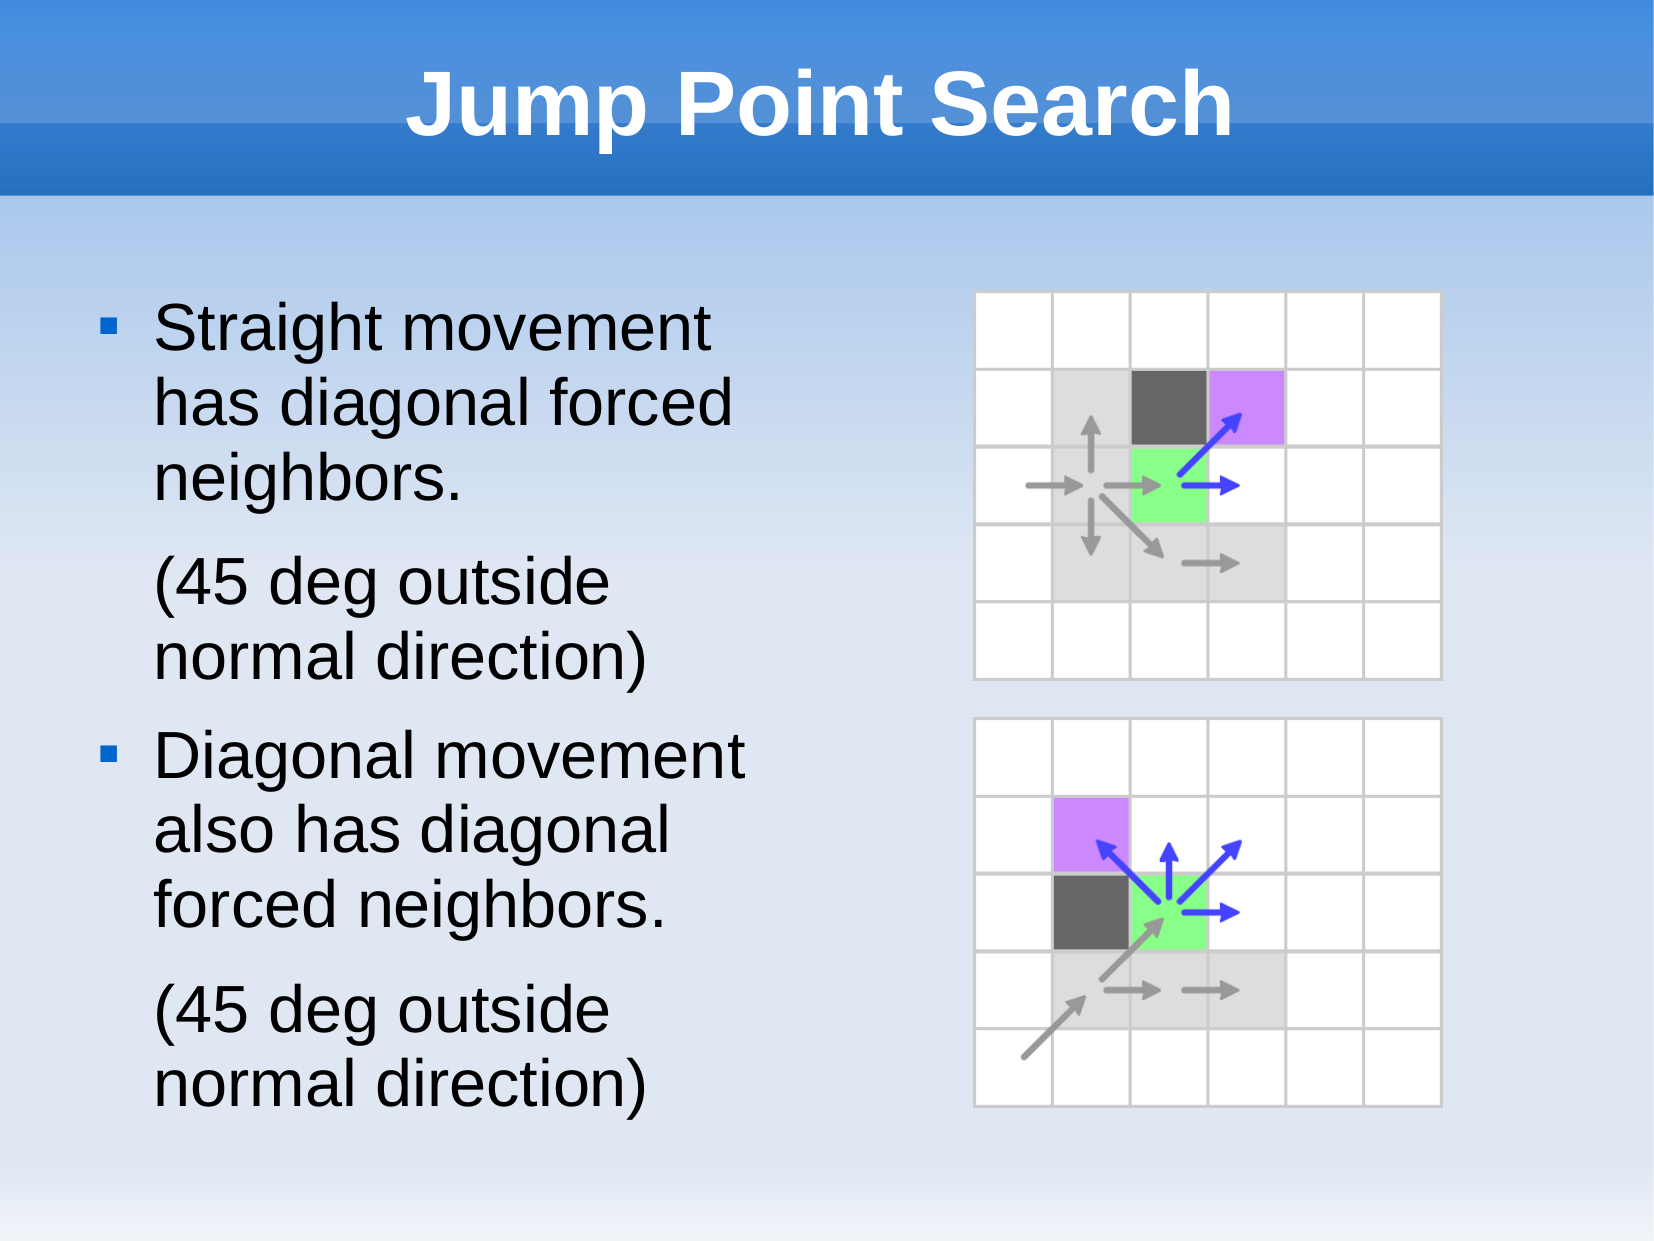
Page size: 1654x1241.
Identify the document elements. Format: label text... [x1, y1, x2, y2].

picture [0, 0, 1654, 1241]
title Jump Point Search [76, 0, 1565, 208]
list Straight movement has diagonal forced neighbors. (45 deg outside normal direction) [82, 290, 809, 694]
list Diagonal movement also has diagonal forced neighbors. (45 deg outside normal direction) [82, 717, 809, 1122]
